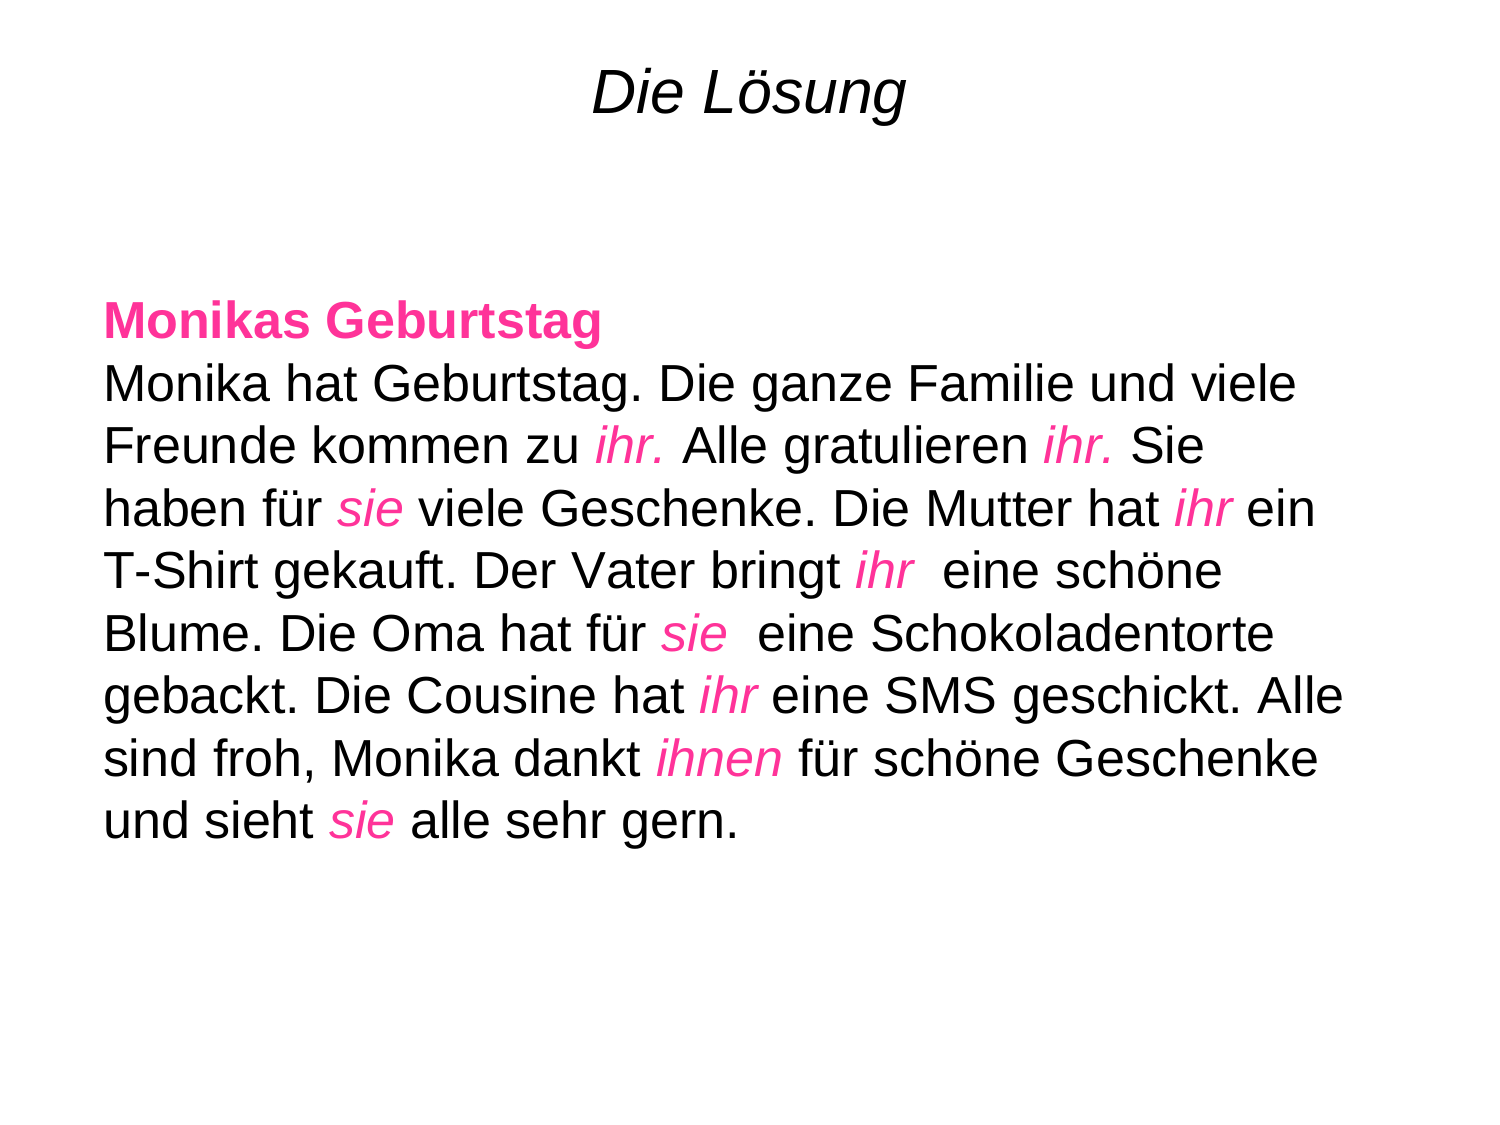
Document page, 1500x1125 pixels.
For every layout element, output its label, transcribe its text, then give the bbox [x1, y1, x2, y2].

text_box Monikas Geburtstag Monika hat Geburtstag. Die ganze Familie und viele Freunde kommen zu ihr. Alle gratulieren ihr. Sie haben für sie viele Geschenke. Die Mutter hat ihr ein T-Shirt gekauft. Der Vater bringt ihr eine schöne Blume. Die Oma hat für sie eine Schokoladentorte gebackt. Die Cousine hat ihr eine SMS geschickt. Alle sind froh, Monika dankt ihnen für schöne Geschenke und sieht sie alle sehr gern. [88, 278, 1368, 920]
title Die Lösung [75, 43, 1426, 234]
